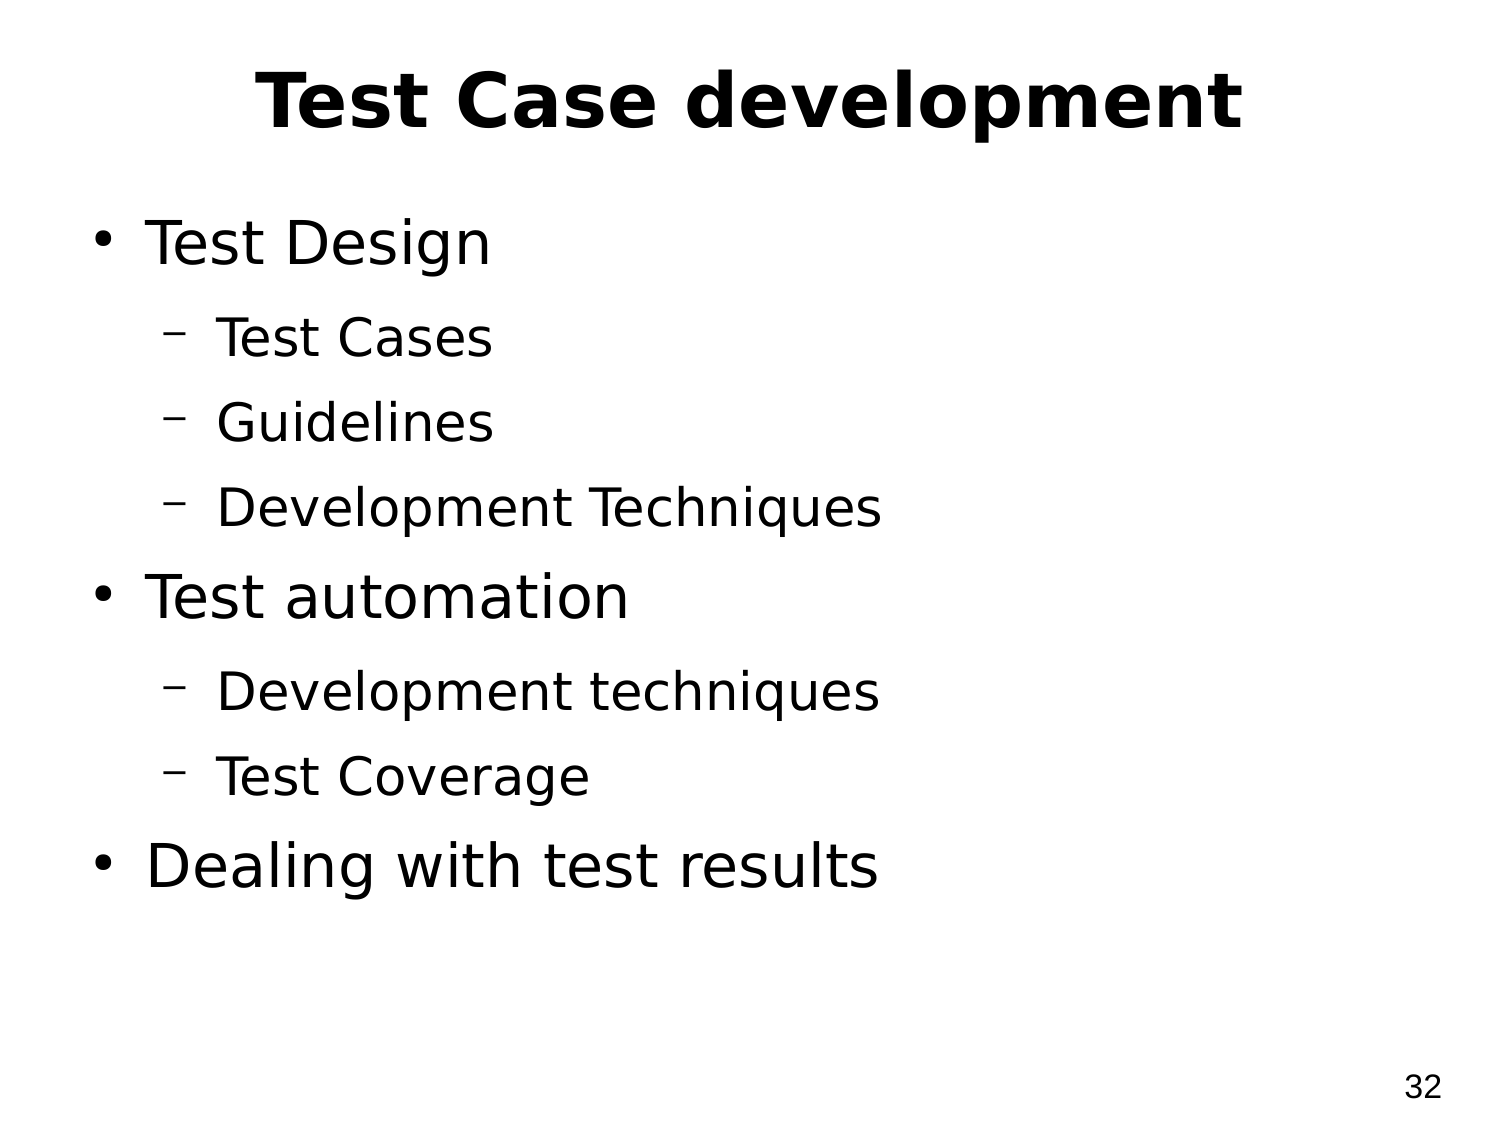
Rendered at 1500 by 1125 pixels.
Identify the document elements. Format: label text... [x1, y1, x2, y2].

title Test Case development [75, 44, 1425, 177]
list Test Design Test Cases Guidelines Development Techniques Test automation Development techniques Test Coverage Dealing with test results [75, 204, 1395, 1075]
